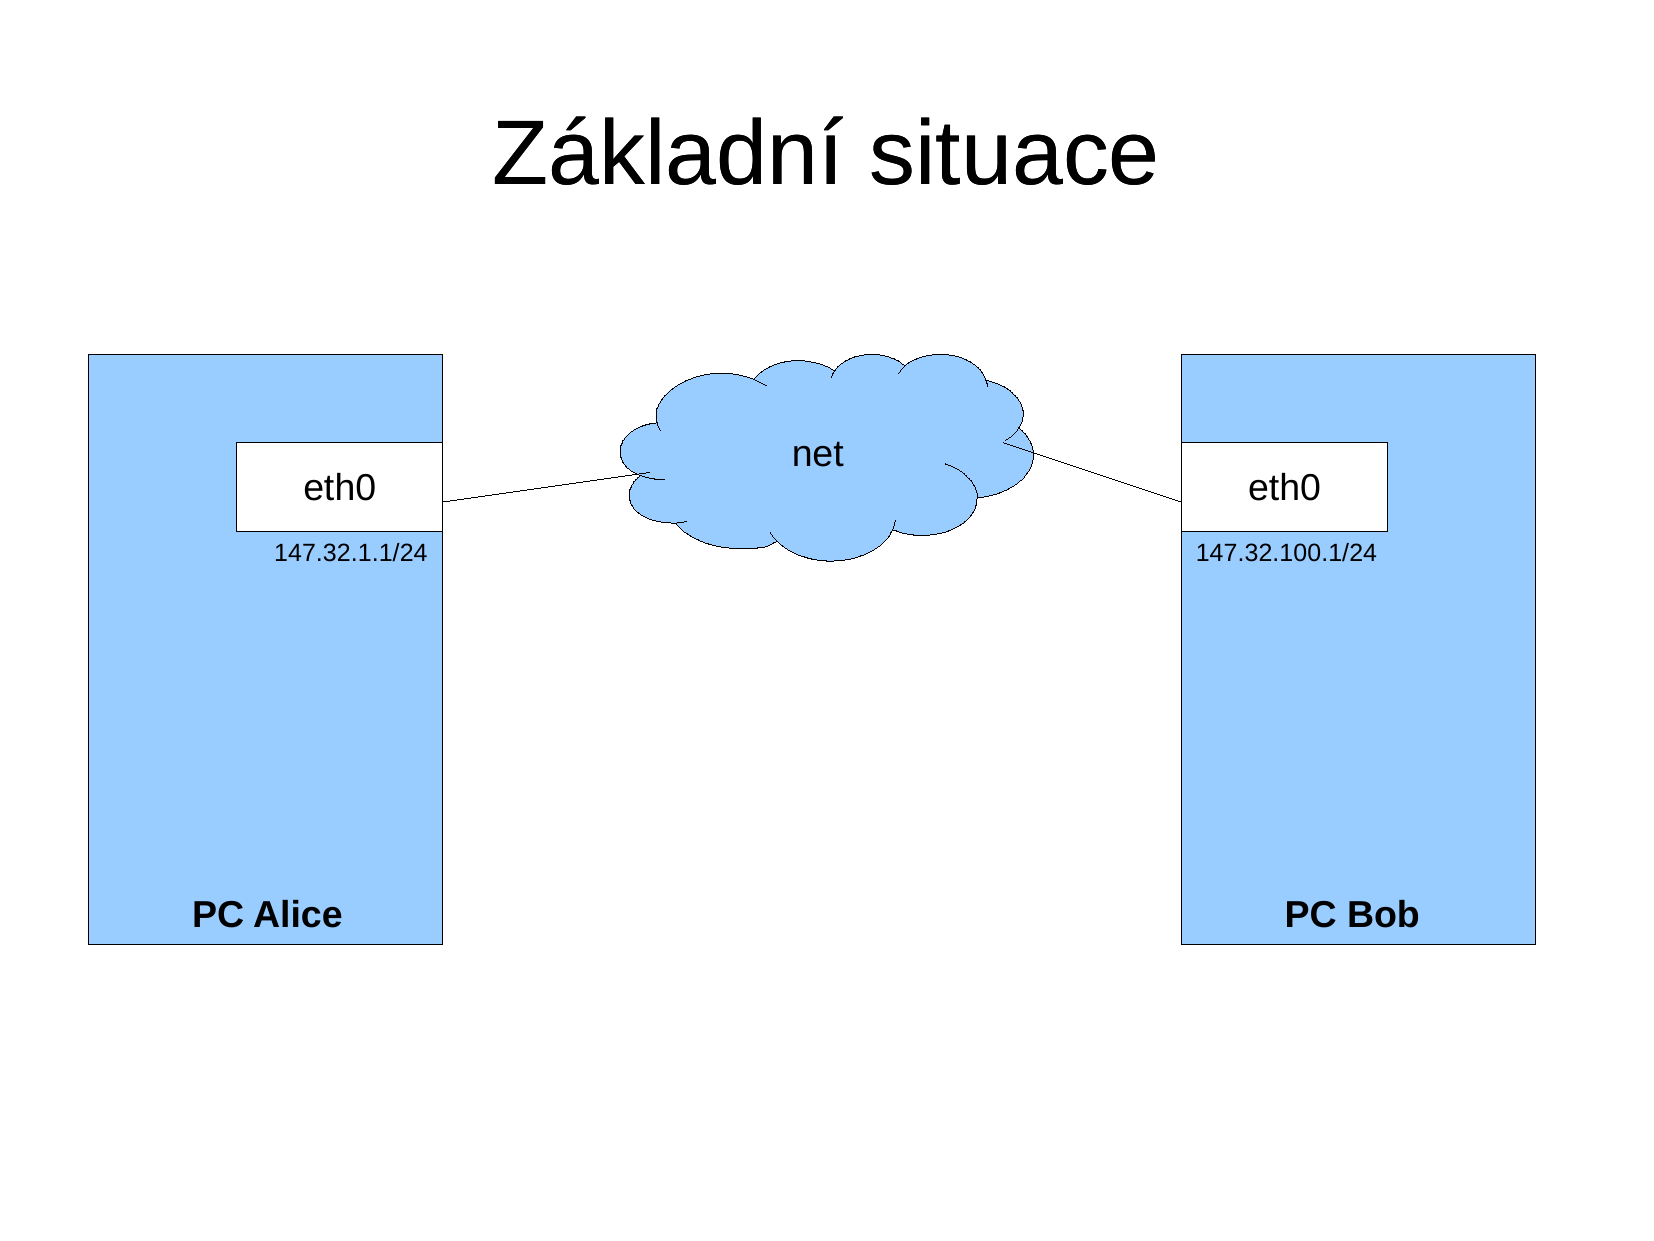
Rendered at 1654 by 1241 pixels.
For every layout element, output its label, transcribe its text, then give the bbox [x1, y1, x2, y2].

text_box eth0 [236, 442, 443, 532]
text_box [88, 354, 443, 945]
text_box PC Bob [1269, 885, 1435, 943]
text_box PC Alice [177, 885, 358, 943]
text_box eth0 [1181, 442, 1388, 531]
text_box net [620, 354, 1034, 562]
text_box 147.32.1.1/24 [259, 531, 443, 575]
title Základní situace [82, 56, 1571, 250]
text_box 147.32.100.1/24 [1181, 531, 1393, 575]
text_box [1181, 354, 1536, 945]
